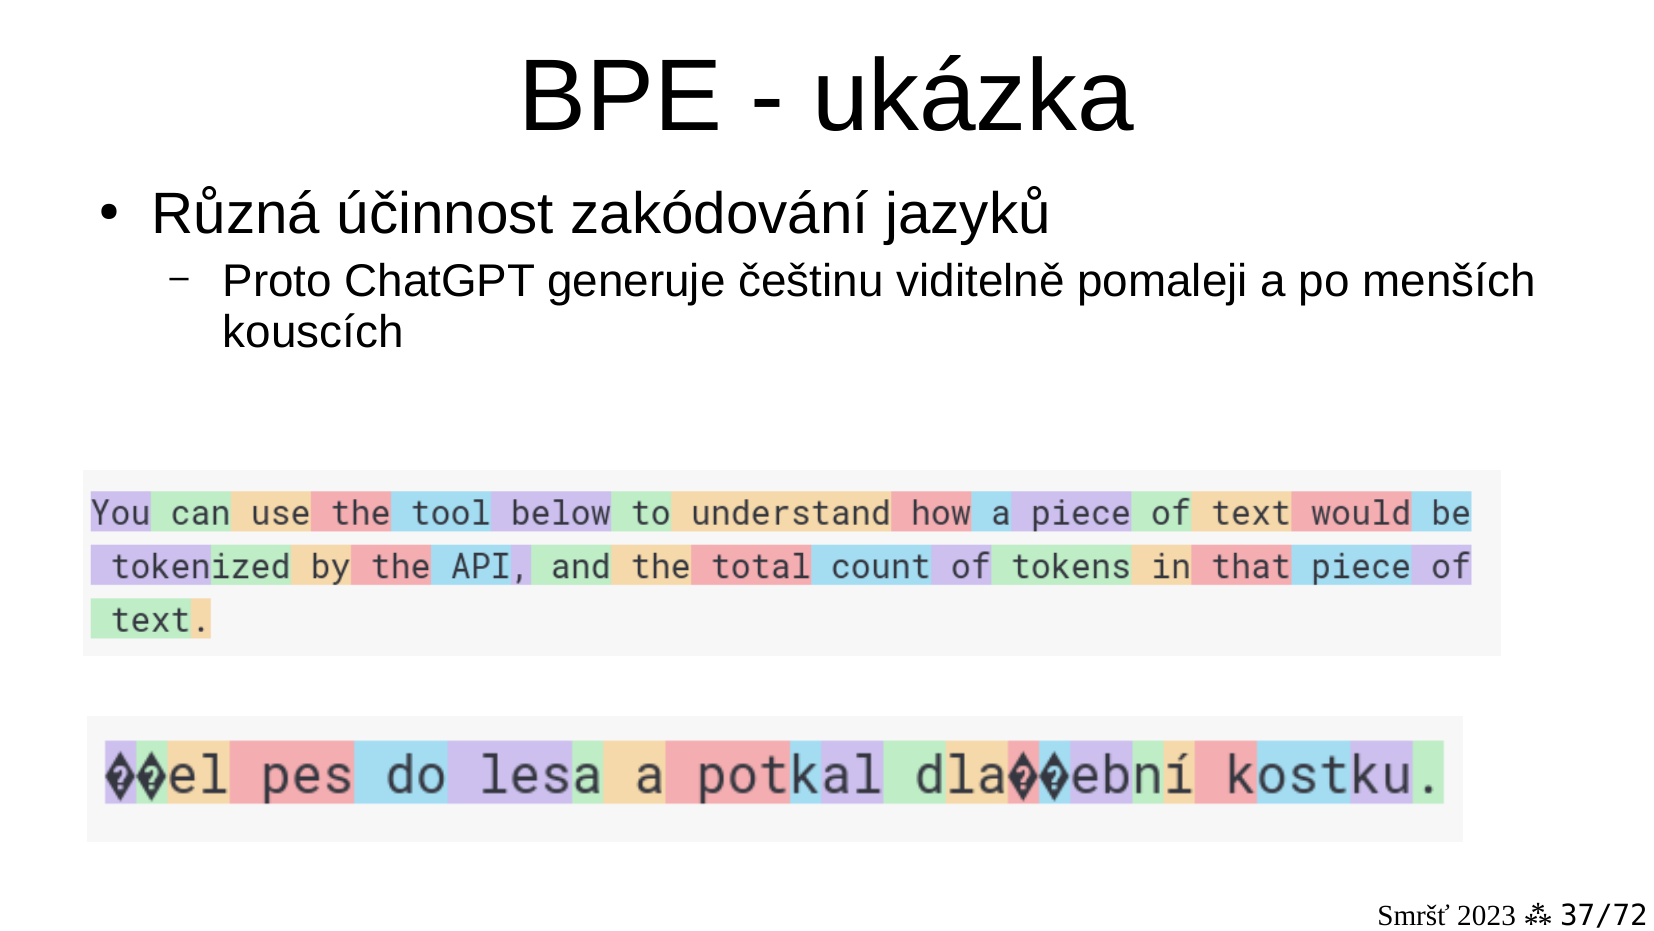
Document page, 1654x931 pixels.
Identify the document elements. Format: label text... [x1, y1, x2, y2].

list Různá účinnost zakódování jazyků Proto ChatGPT generuje češtinu viditelně pomaleji a po menších kouscích [80, 117, 1570, 718]
picture [83, 470, 1501, 656]
picture [87, 716, 1463, 842]
title BPE - ukázka [82, 38, 1571, 153]
